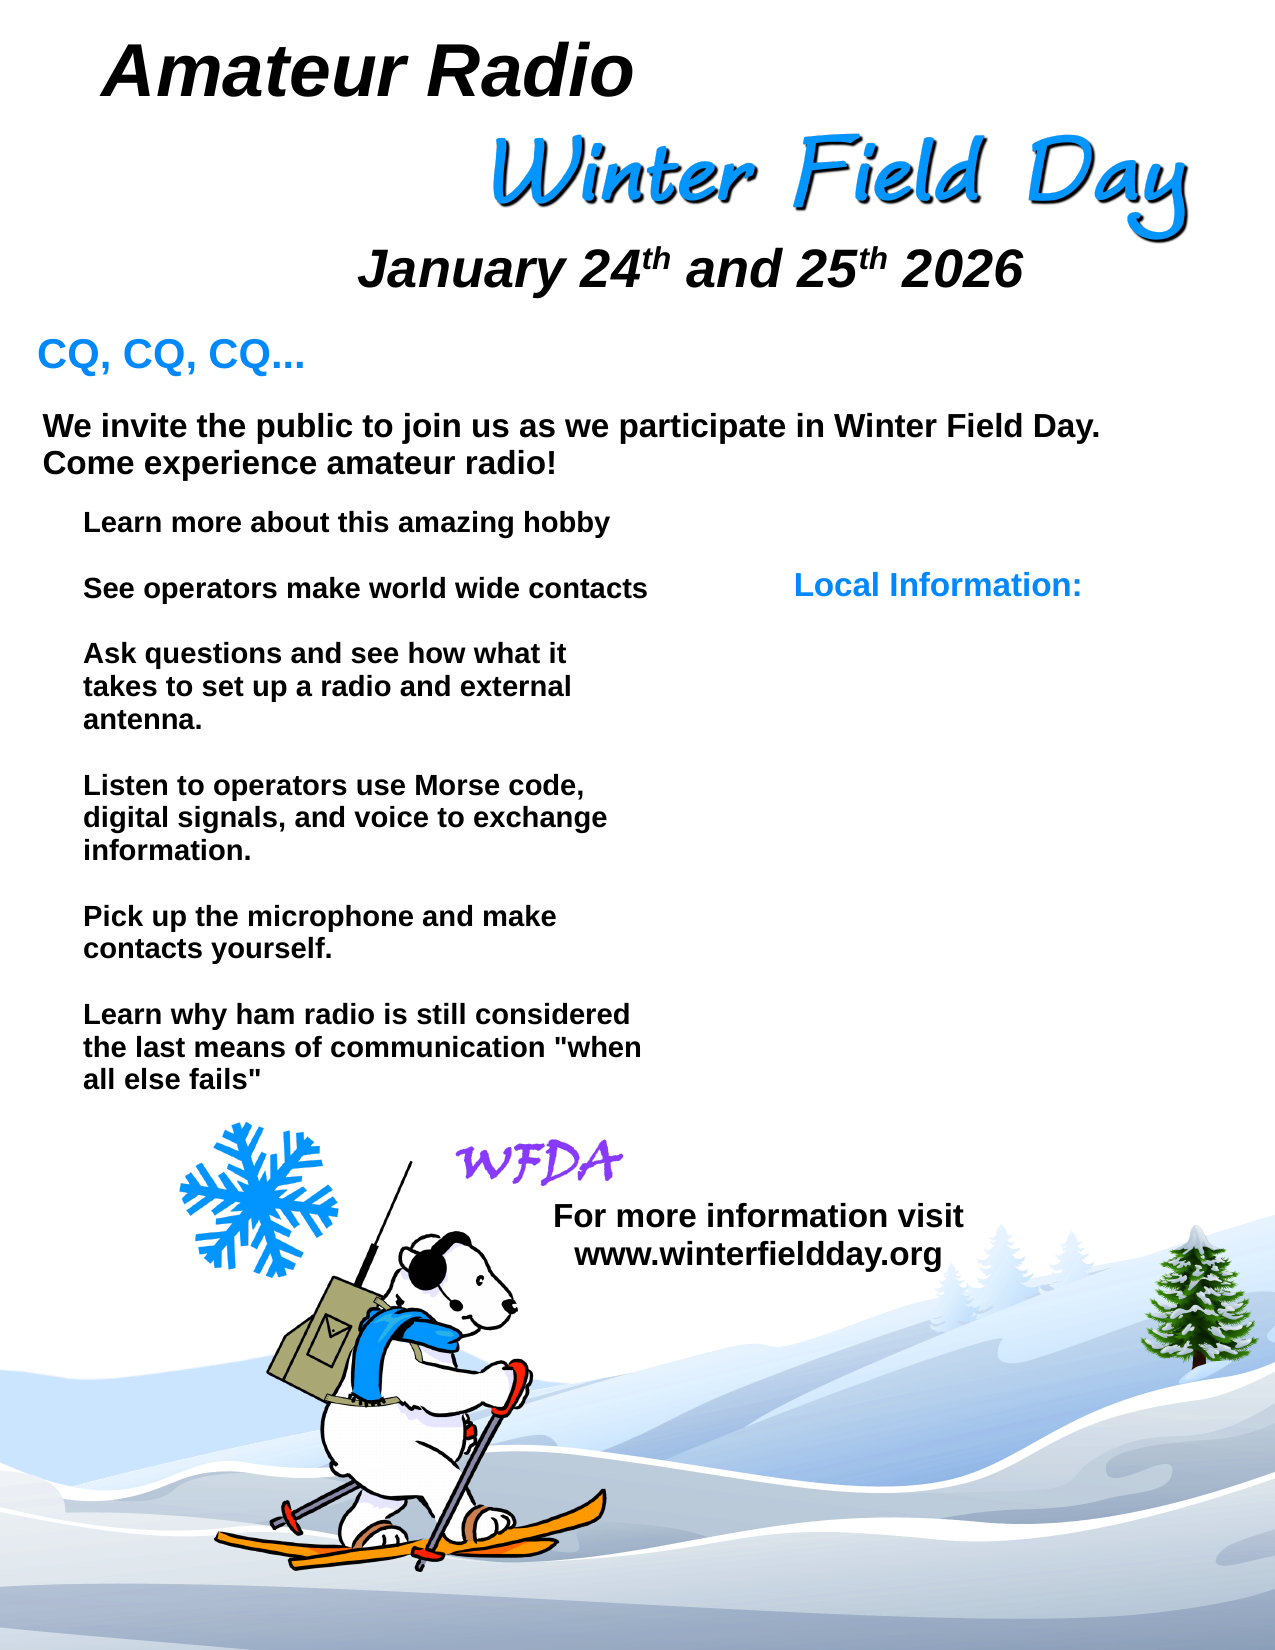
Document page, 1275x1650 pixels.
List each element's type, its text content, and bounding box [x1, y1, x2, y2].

picture [0, 1044, 1275, 1650]
text_box Local Information: [779, 559, 1147, 658]
text_box January 24th and 25th 2026 [342, 231, 1089, 331]
text_box CQ, CQ, CQ... [22, 323, 397, 397]
text_box Learn more about this amazing hobby See operators make world wide contacts Ask questions and see how what it takes to set up a radio and external antenna. Listen to operators use Morse code, digital signals, and voice to exchange information. Pick up the microphone and make contacts yourself. Learn why ham radio is still considered the last means of communication "when all else fails" [68, 499, 697, 1104]
text_box For more information visit www.winterfieldday.org [498, 1190, 1020, 1280]
text_box We invite the public to join us as we participate in Winter Field Day. Come experience amateur radio! [27, 400, 1186, 490]
text_box Amateur Radio [87, 21, 683, 120]
picture [445, 98, 1228, 256]
